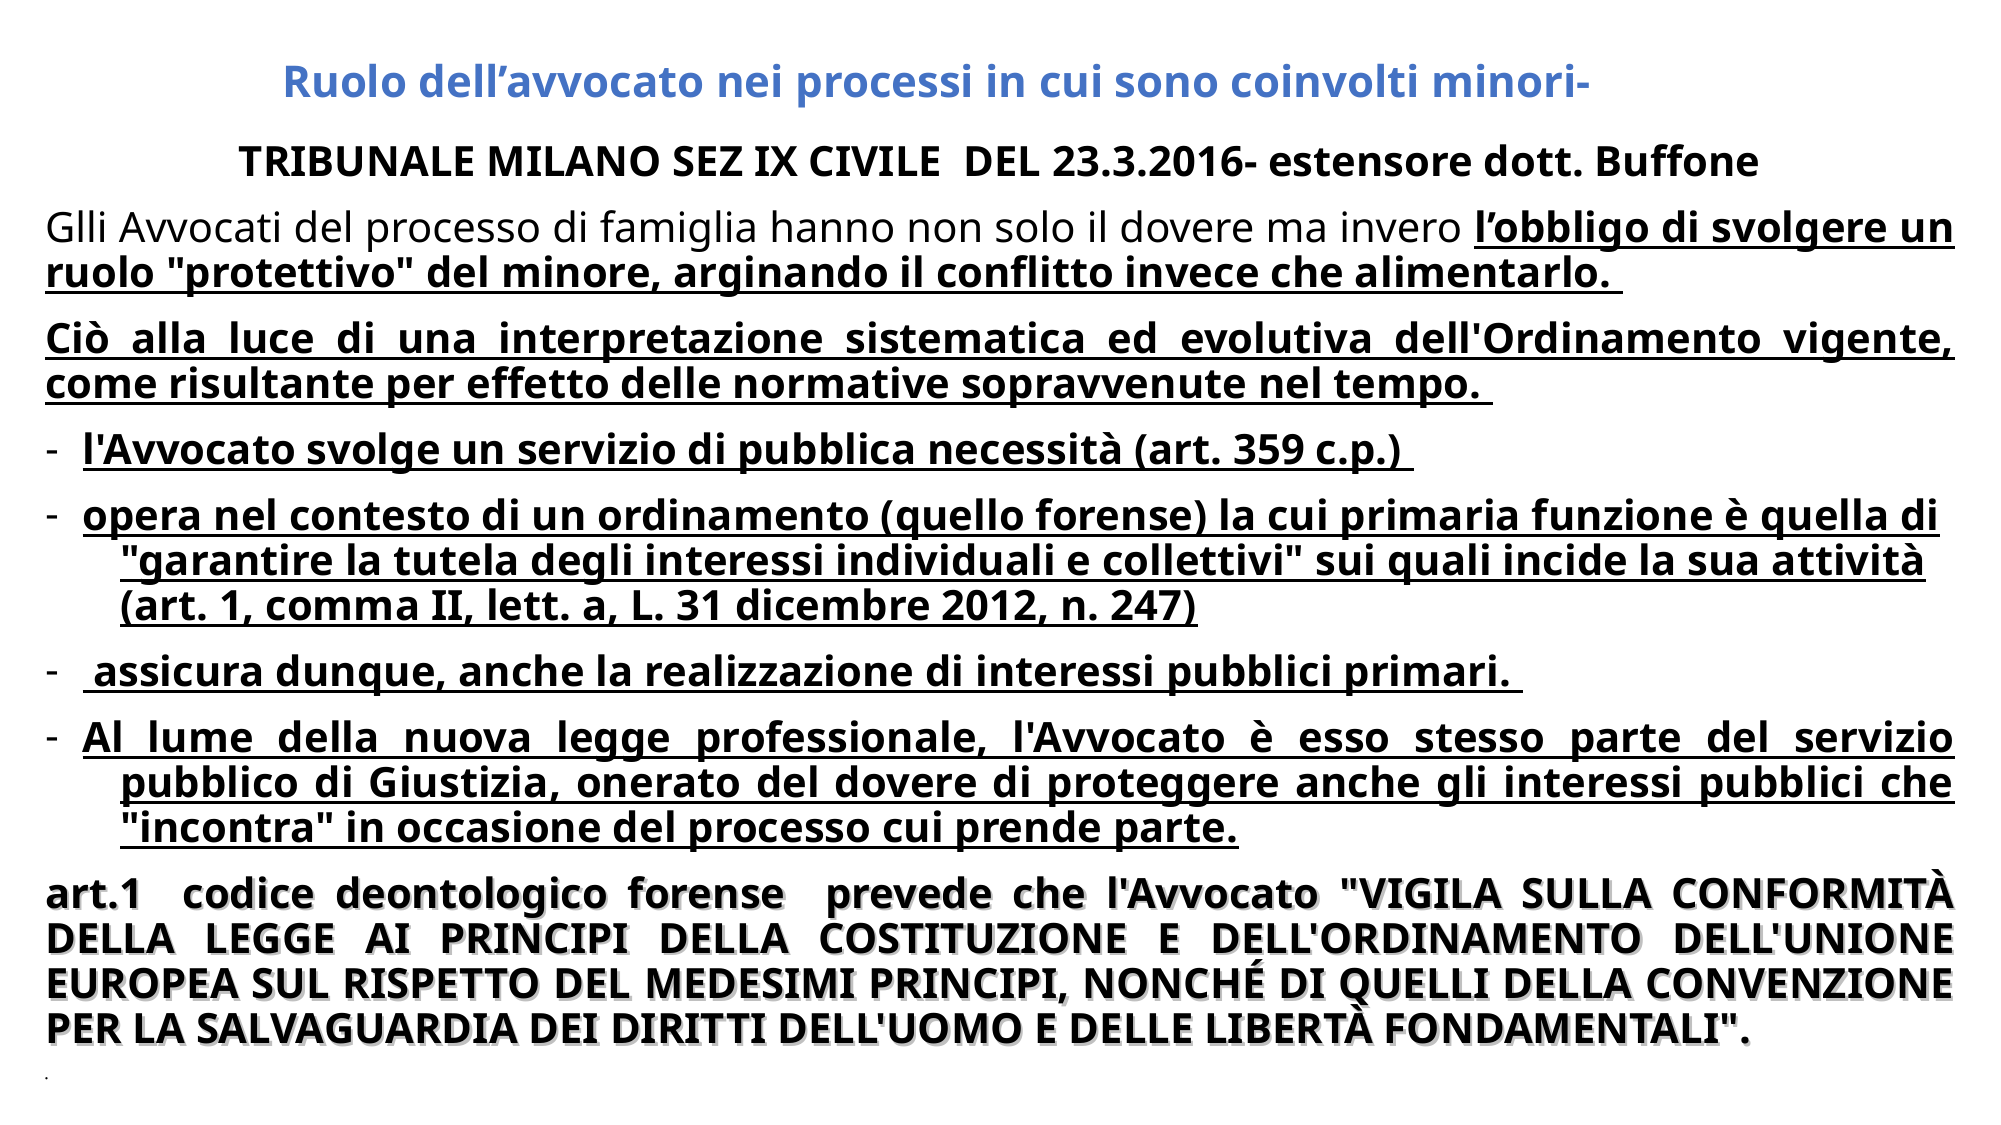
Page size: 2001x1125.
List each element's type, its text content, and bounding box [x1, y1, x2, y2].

title Ruolo dell’avvocato nei processi in cui sono coinvolti minori- [80, 0, 1806, 133]
list TRIBUNALE MILANO SEZ IX CIVILE DEL 23.3.2016- estensore dott. Buffone Glli Avvocati del processo di famiglia hanno non solo il dovere ma invero l’obbligo di svolgere un ruolo "protettivo" del minore, arginando il conflitto invece che alimentarlo. Ciò alla luce di una interpretazione sistematica ed evolutiva dell'Ordinamento vigente, come risultante per effetto delle normative sopravvenute nel tempo. l'Avvocato svolge un servizio di pubblica necessità (art. 359 c.p.) opera nel contesto di un ordinamento (quello forense) la cui primaria funzione è quella di "garantire la tutela degli interessi individuali e collettivi" sui quali incide la sua attività (art. 1, comma II, lett. a, L. 31 dicembre 2012, n. 247) assicura dunque, anche la realizzazione di interessi pubblici primari. Al lume della nuova legge professionale, l'Avvocato è esso stesso parte del servizio pubblico di Giustizia, onerato del dovere di proteggere anche gli interessi pubblici che "incontra" in occasione del processo cui prende parte. art.1 codice deontologico forense prevede che l'Avvocato "VIGILA SULLA CONFORMITÀ DELLA LEGGE AI PRINCIPI DELLA COSTITUZIONE E DELL'ORDINAMENTO DELL'UNIONE EUROPEA SUL RISPETTO DEL MEDESIMI PRINCIPI, NONCHÉ DI QUELLI DELLA CONVENZIONE PER LA SALVAGUARDIA DEI DIRITTI DELL'UOMO E DELLE LIBERTÀ FONDAMENTALI". [30, 133, 1971, 1086]
